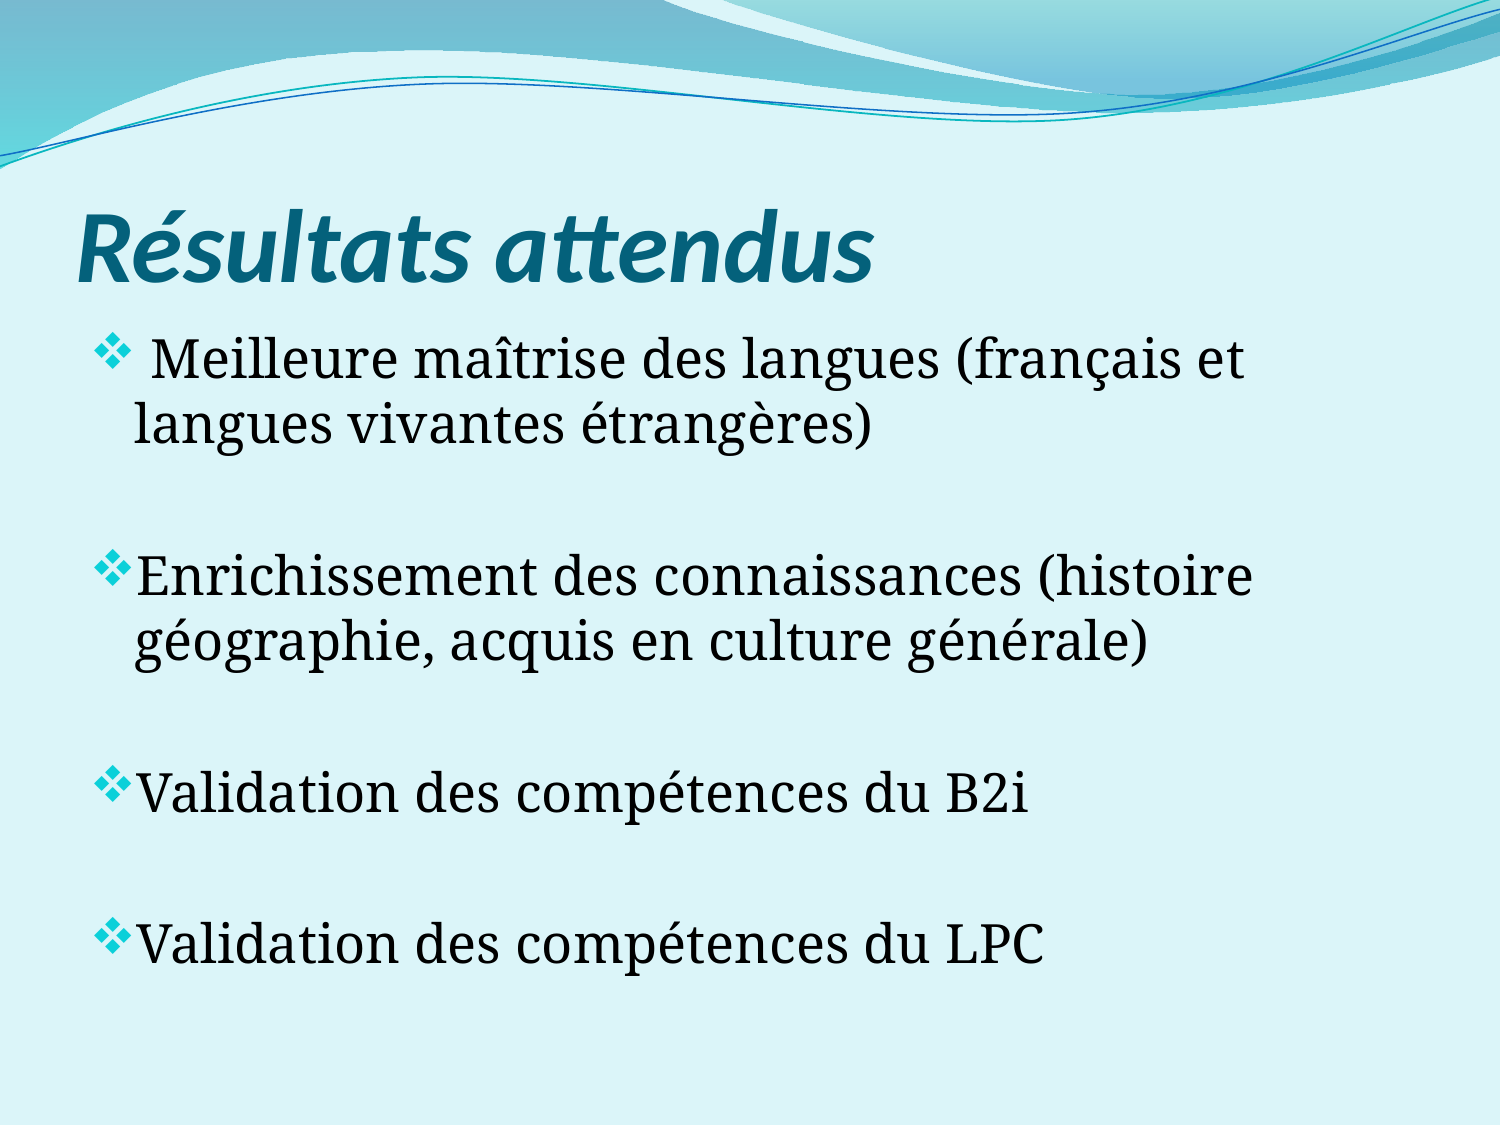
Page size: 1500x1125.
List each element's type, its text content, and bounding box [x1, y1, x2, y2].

list Meilleure maîtrise des langues (français et langues vivantes étrangères) Enrichissement des connaissances (histoire géographie, acquis en culture générale) Validation des compétences du B2i Validation des compétences du LPC [75, 317, 1425, 1038]
title Résultats attendus [75, 115, 1425, 303]
